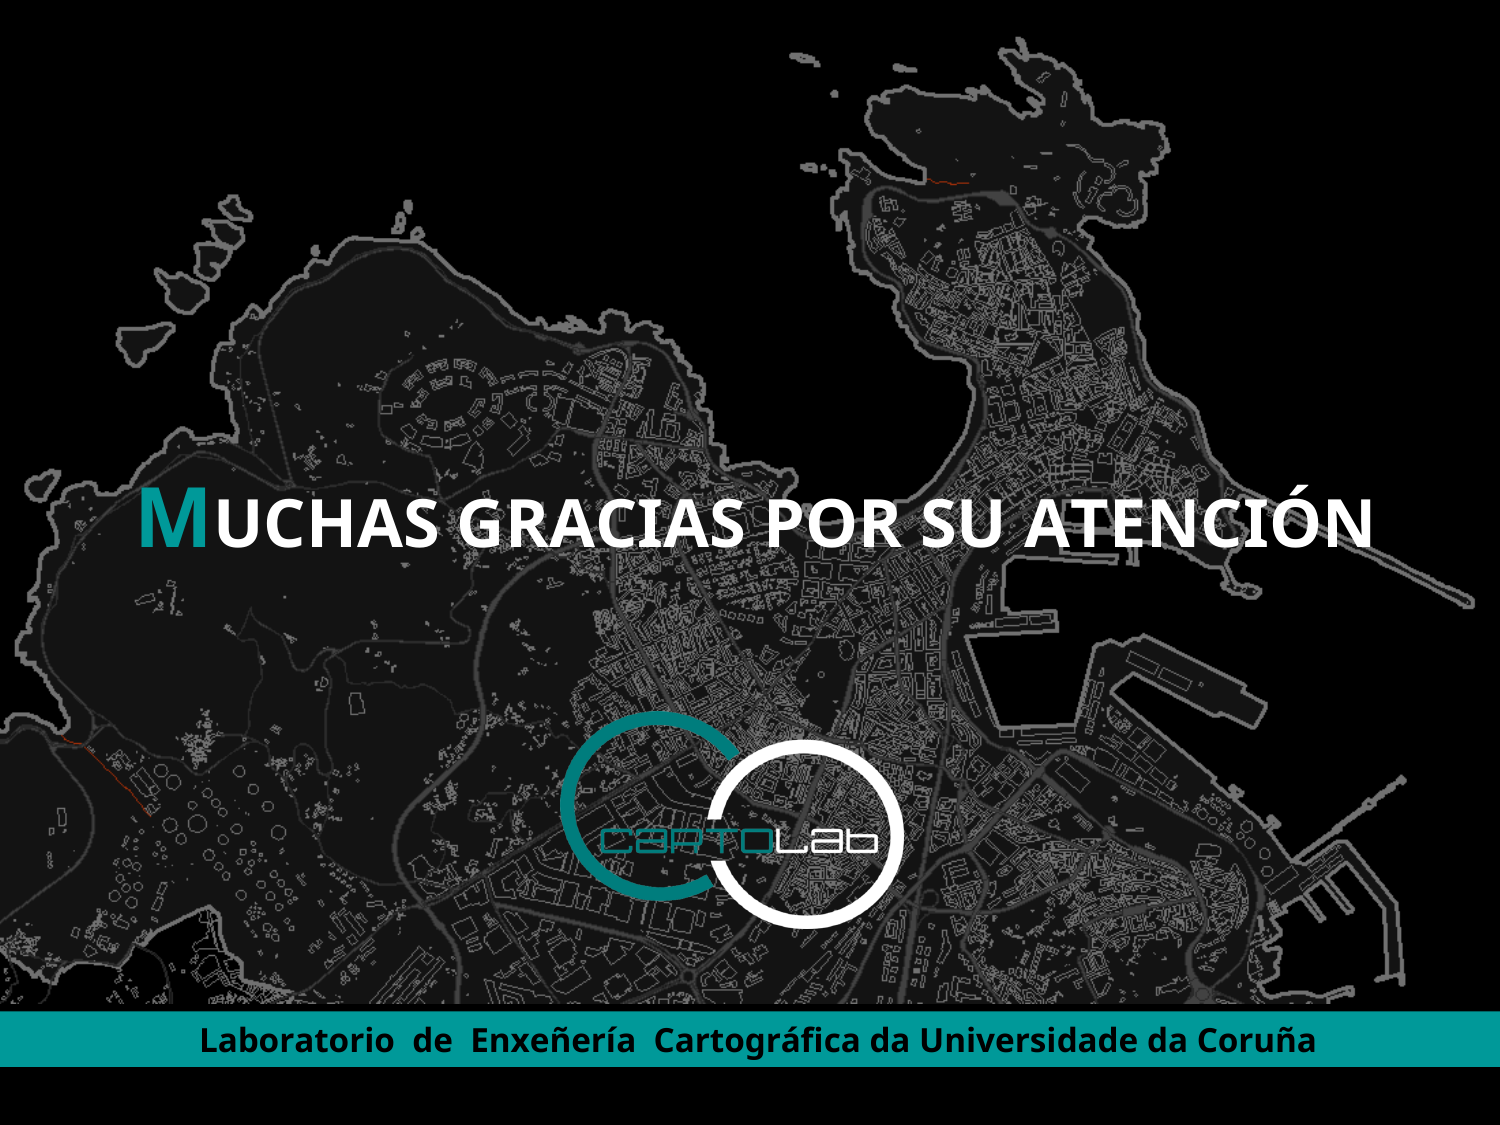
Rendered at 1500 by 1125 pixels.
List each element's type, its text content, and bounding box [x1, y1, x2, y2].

picture [0, 29, 1500, 1004]
text_box Laboratorio de Enxeñería Cartográfica da Universidade da Coruña [0, 1011, 1500, 1067]
text_box MUCHAS GRACIAS POR SU ATENCIÓN [76, 456, 1436, 572]
